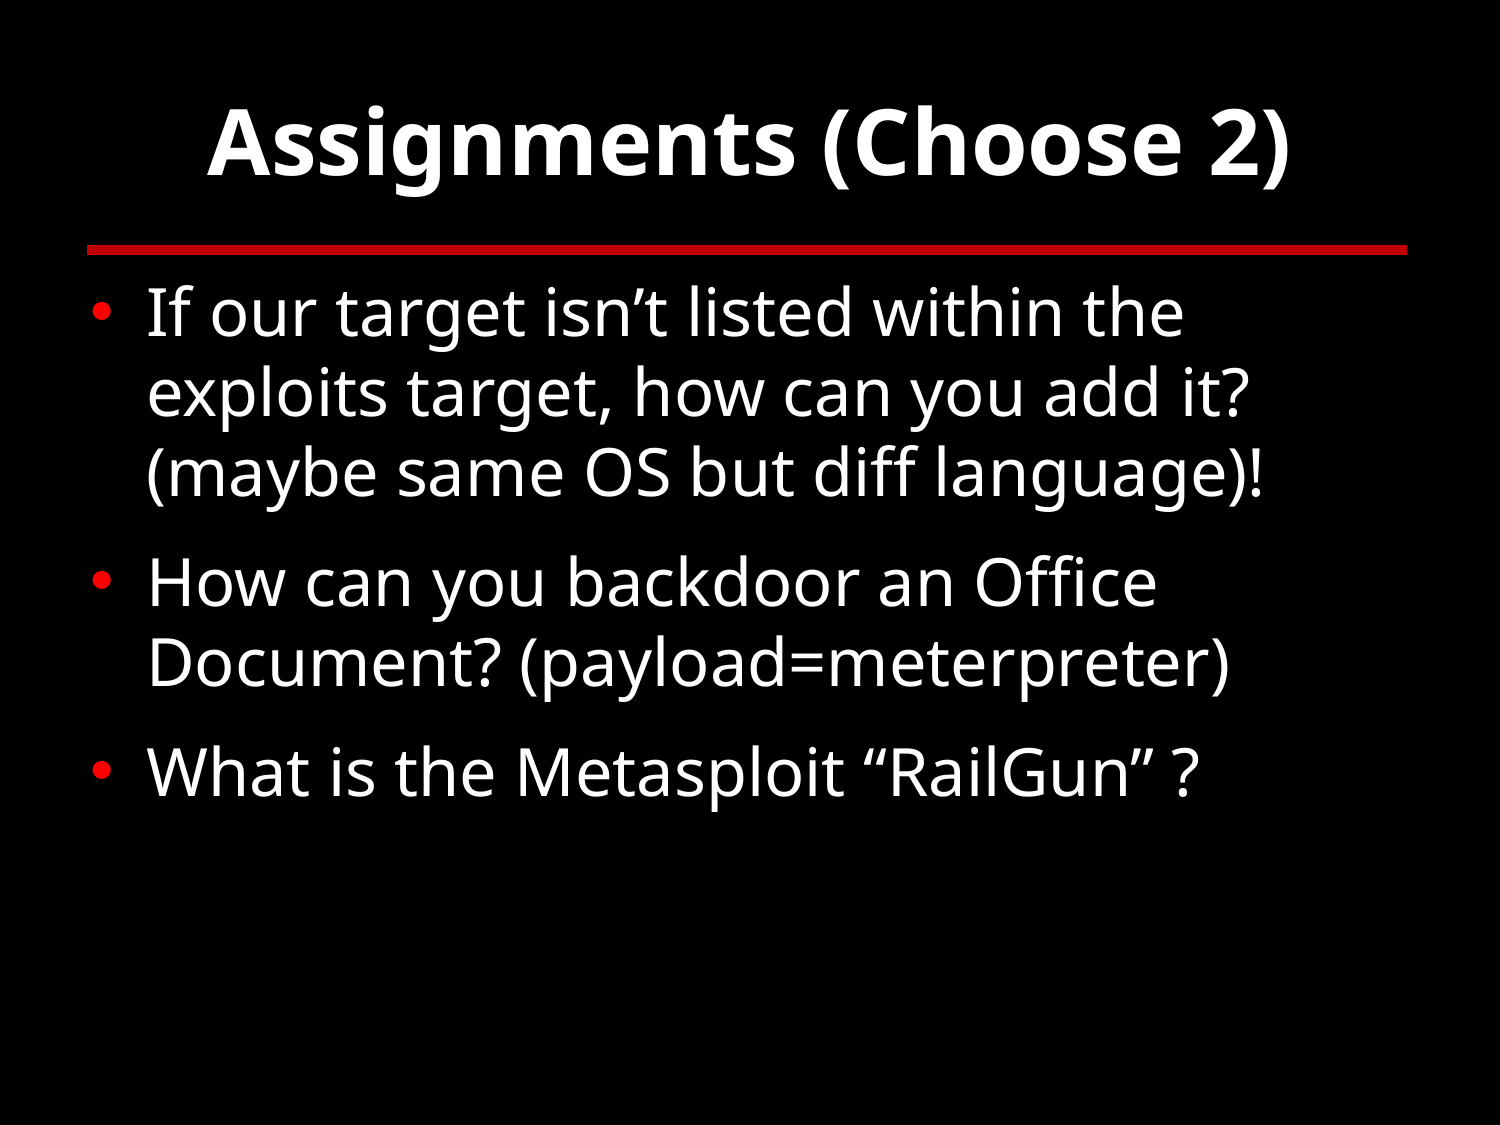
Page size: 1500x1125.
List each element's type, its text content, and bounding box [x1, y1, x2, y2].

title Assignments (Choose 2) [75, 45, 1425, 233]
list If our target isn’t listed within the exploits target, how can you add it? (maybe same OS but diff language)! How can you backdoor an Office Document? (payload=meterpreter) What is the Metasploit “RailGun” ? [75, 262, 1425, 1005]
